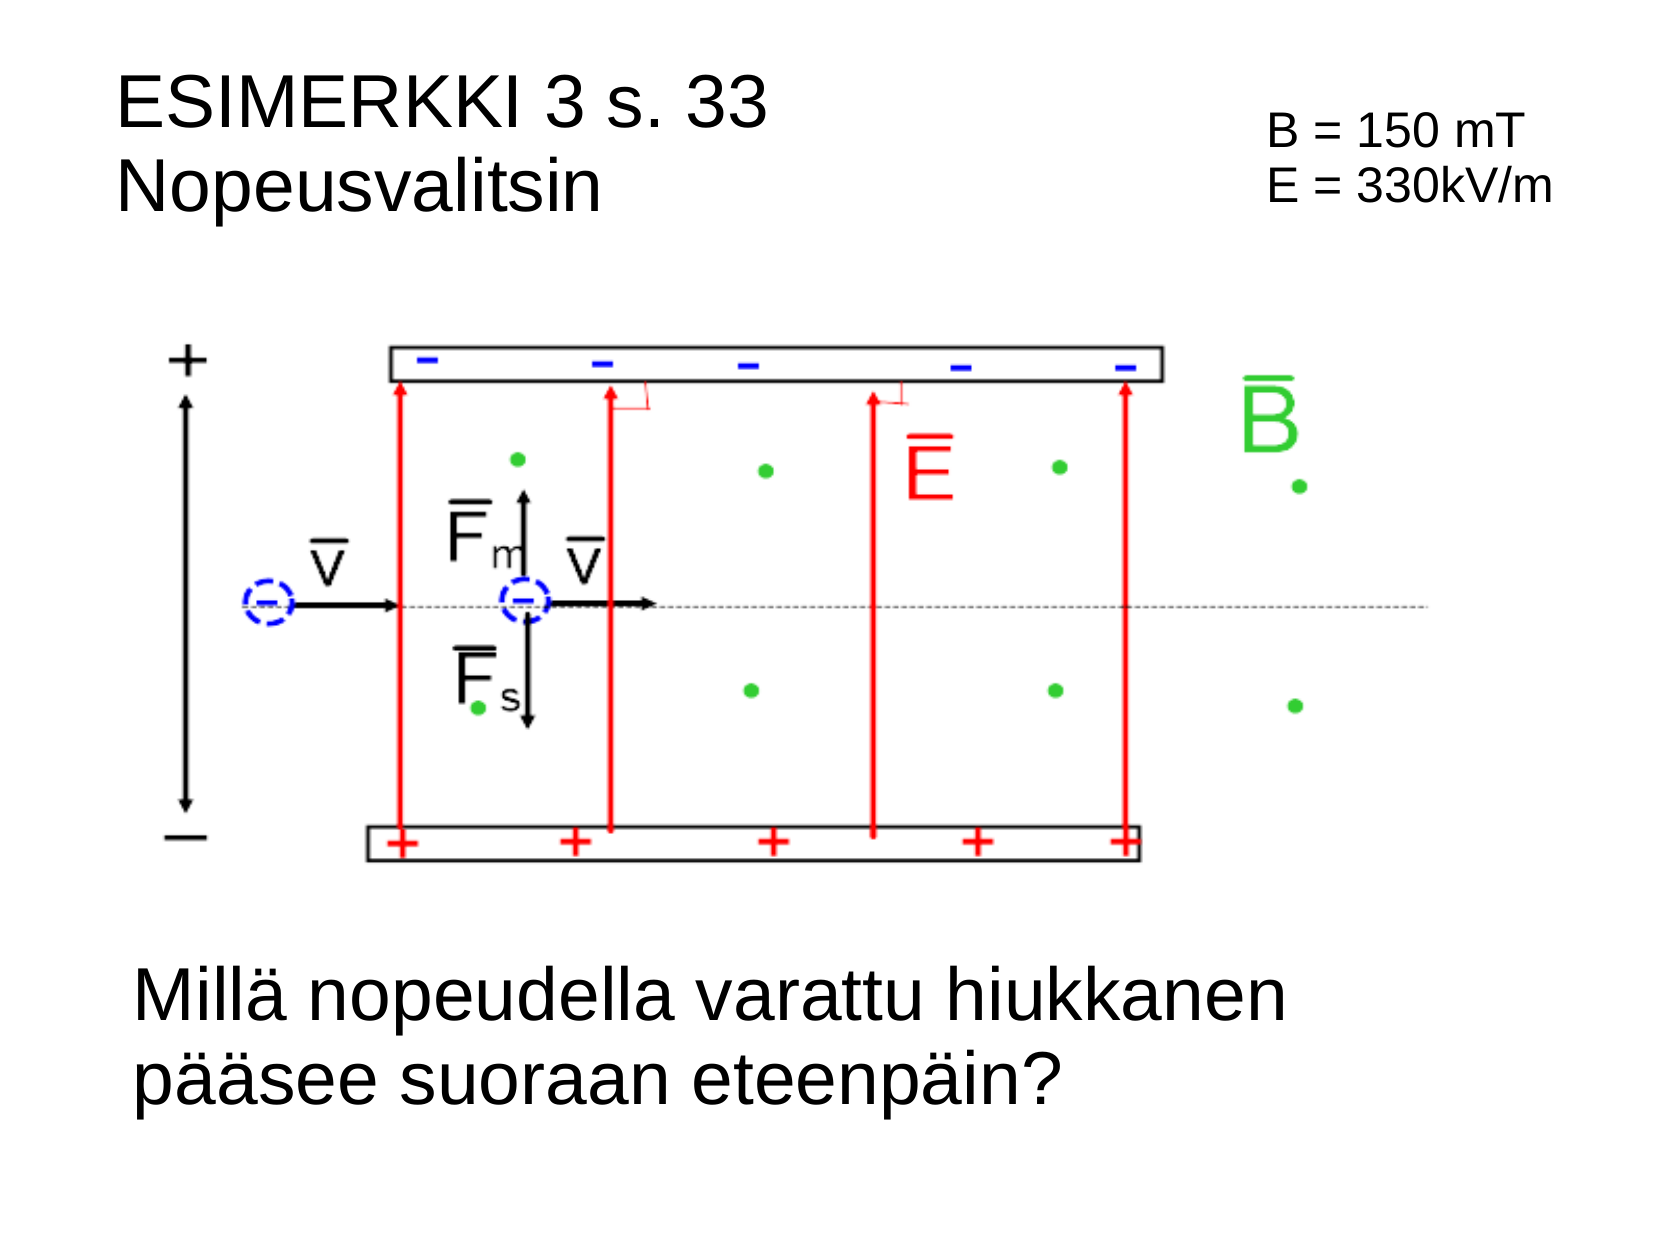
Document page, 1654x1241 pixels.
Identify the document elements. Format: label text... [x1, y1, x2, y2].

text_box Millä nopeudella varattu hiukkanen pääsee suoraan eteenpäin? [118, 944, 1454, 1128]
text_box ESIMERKKI 3 s. 33 Nopeusvalitsin [101, 52, 934, 284]
picture [82, 284, 1466, 910]
text_box B = 150 mT E = 330kV/m [1251, 94, 1619, 333]
